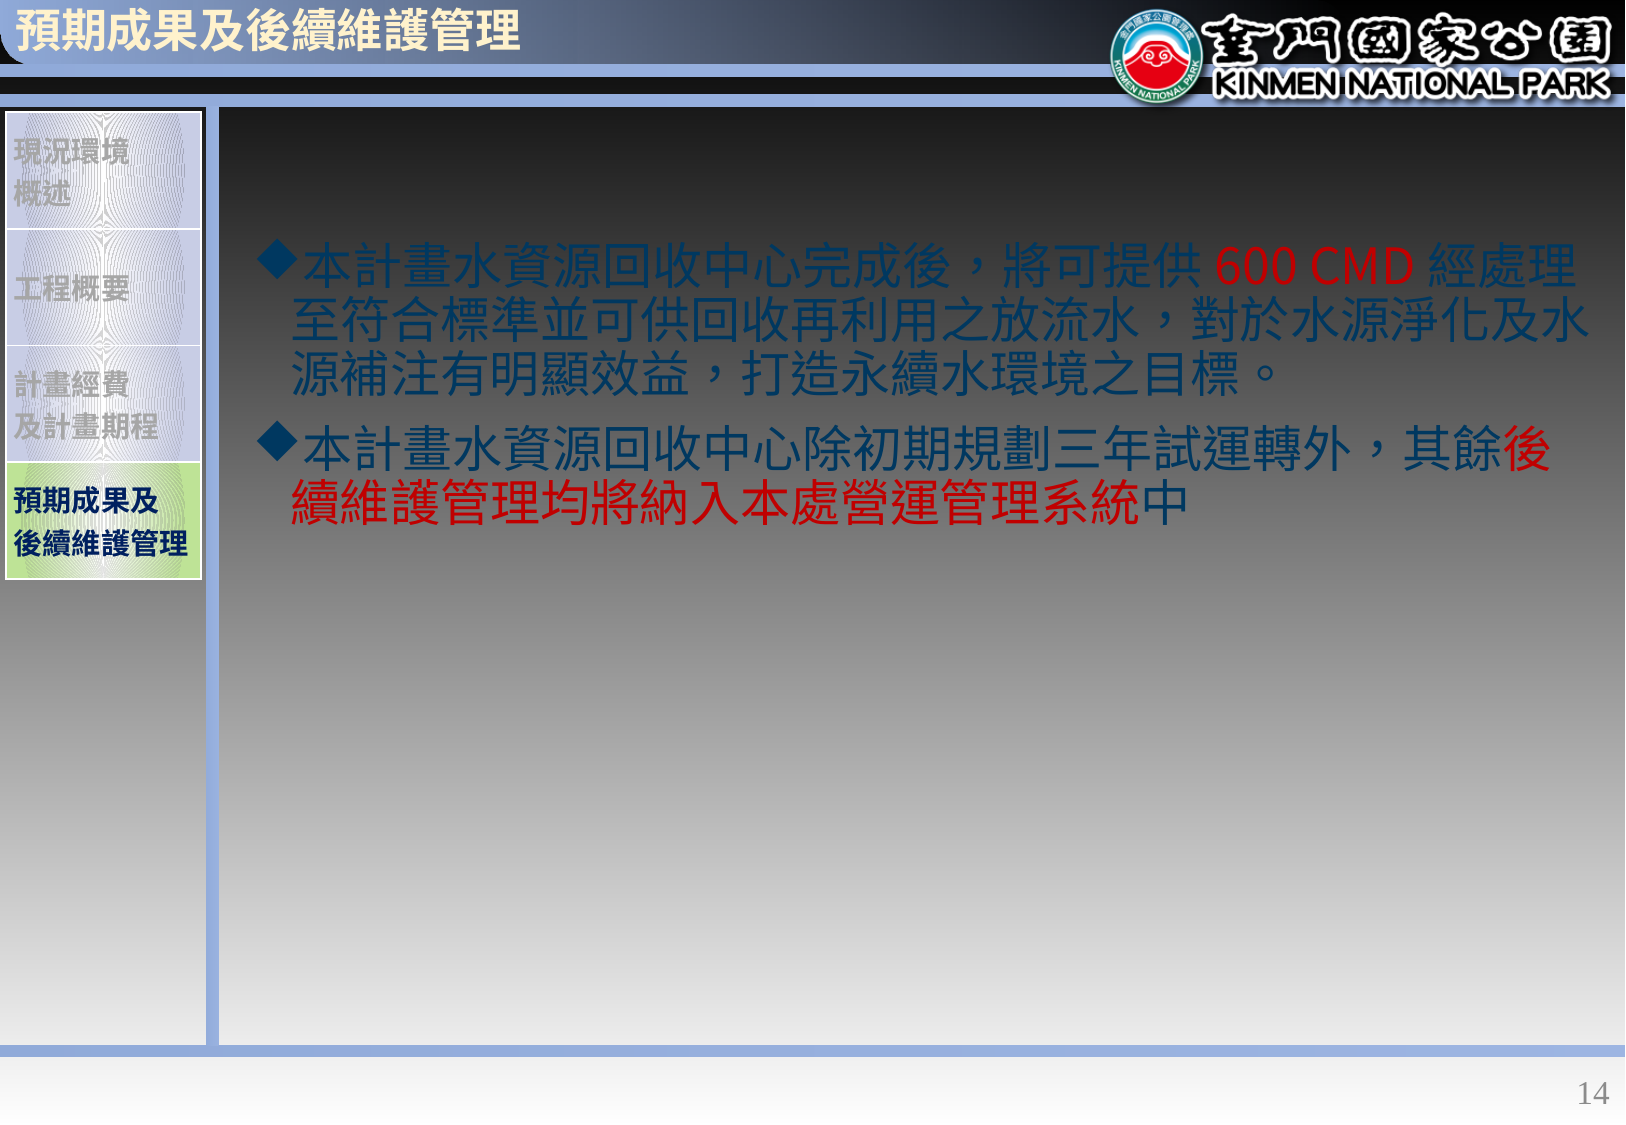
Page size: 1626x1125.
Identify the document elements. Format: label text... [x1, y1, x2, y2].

title 預期成果及後續維護管理 [0, 0, 1402, 65]
table_cell 工程概要 [7, 230, 200, 345]
picture [1105, 4, 1625, 117]
table_cell 計畫經費 及計畫期程 [7, 346, 200, 461]
list 本計畫水資源回收中心完成後，將可提供600 CMD經處理至符合標準並可供回收再利用之放流水，對於水源淨化及水源補注有明顯效益，打造永續水環境之目標。 本計畫水資源回收中心除初期規劃三年試運轉外，其餘後續維護管理均將納入本處營運管理系統中 [237, 233, 1613, 600]
table_header 現況環境 概述 [7, 113, 200, 228]
slide_number <編號> [1259, 1061, 1625, 1122]
table_cell 預期成果及 後續維護管理 [7, 463, 200, 578]
